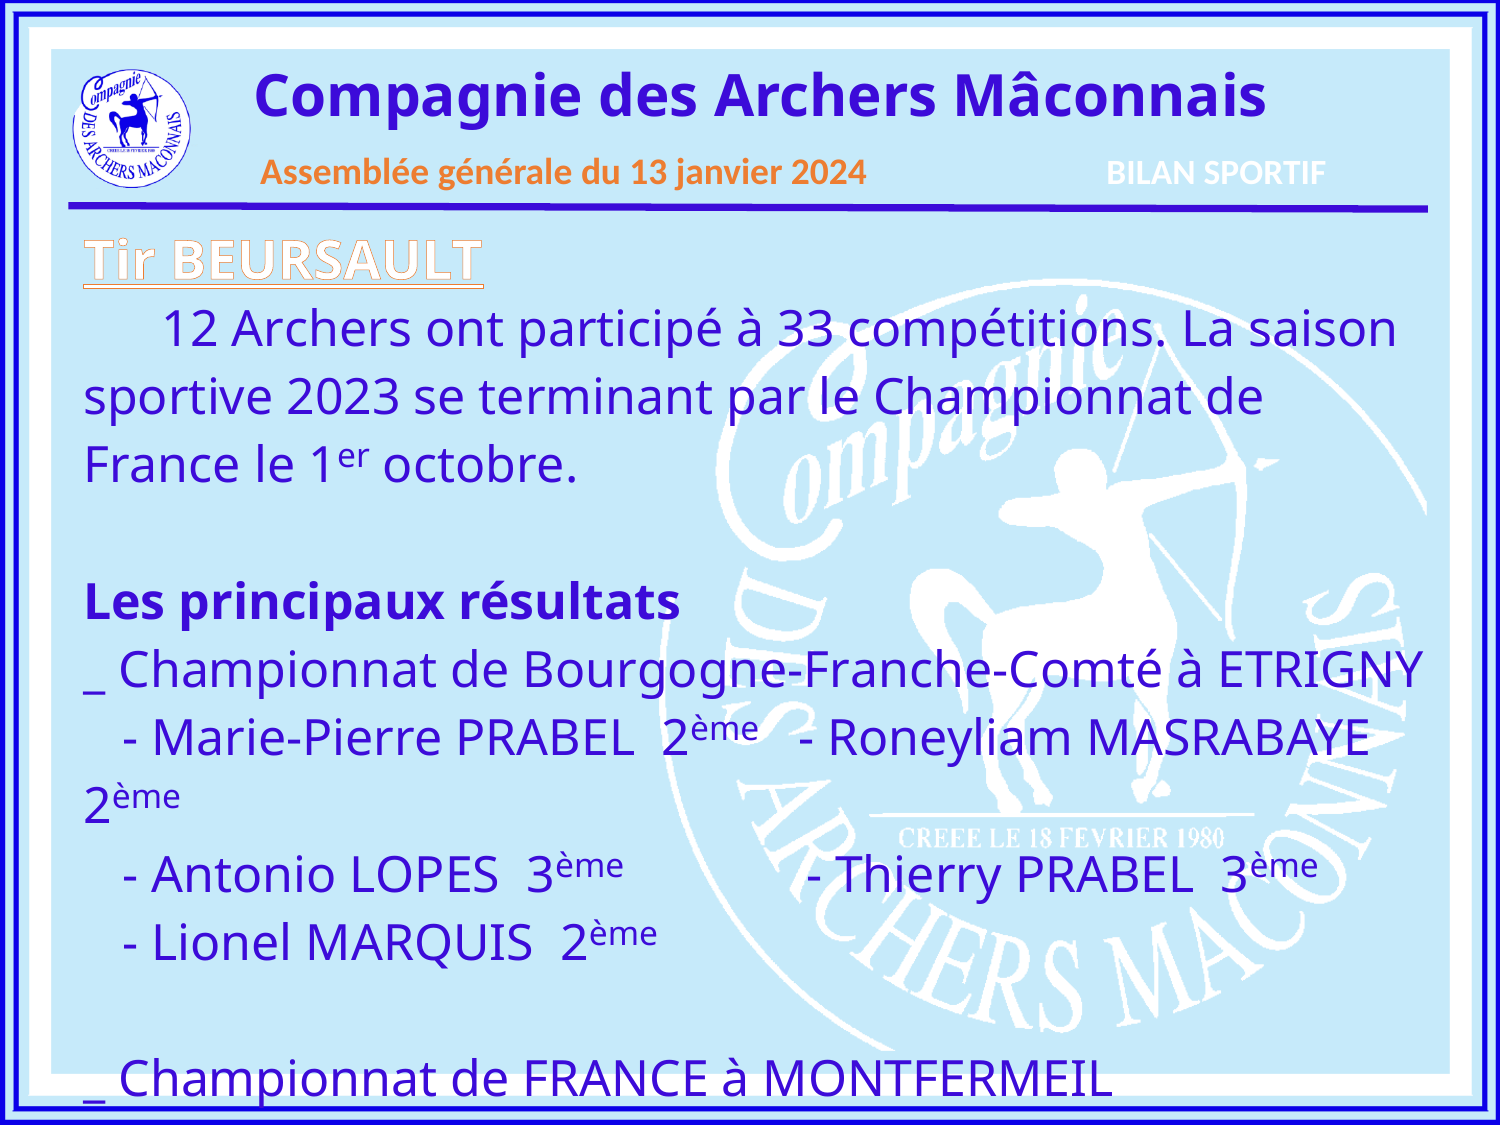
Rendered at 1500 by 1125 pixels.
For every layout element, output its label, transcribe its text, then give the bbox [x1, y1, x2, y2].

picture [68, 63, 198, 197]
subtitle Assemblée générale du 13 janvier 2024 [211, 144, 969, 202]
title Compagnie des Archers Mâconnais [238, 57, 1307, 137]
text_box Tir BEURSAULT 12 Archers ont participé à 33 compétitions. La saison sportive 2023 se terminant par le Championnat de France le 1er octobre. Les principaux résultats _ Championnat de Bourgogne-Franche-Comté à ETRIGNY - Marie-Pierre PRABEL 2ème - Roneyliam MASRABAYE 2ème - Antonio LOPES 3ème - Thierry PRABEL 3ème - Lionel MARQUIS 2ème _ Championnat de FRANCE à MONTFERMEIL - Martine GRAIN 17ème - Roneyliam MASRABAYE 30ème - Lionel MARQUIS 5ème [68, 218, 1445, 1060]
text_box BILAN SPORTIF [1091, 154, 1445, 212]
